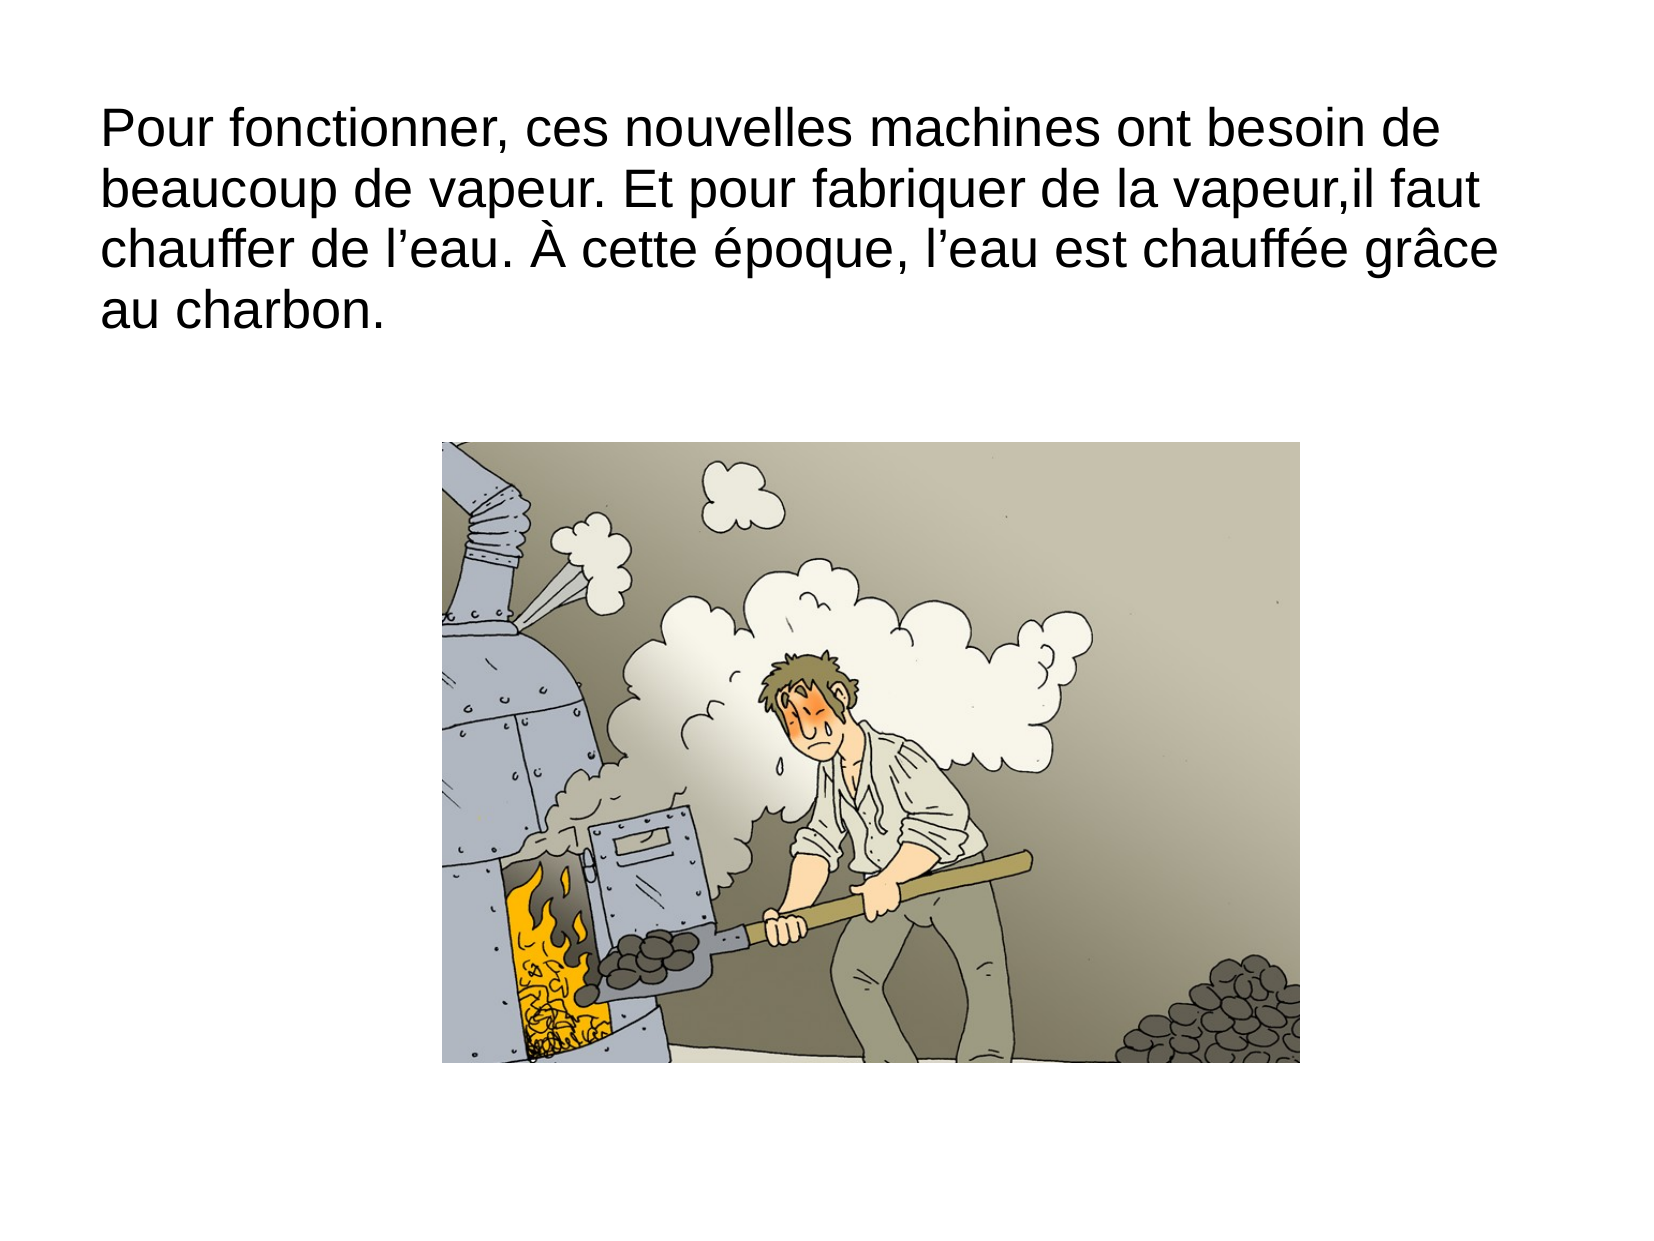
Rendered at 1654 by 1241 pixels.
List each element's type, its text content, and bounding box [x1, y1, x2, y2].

picture [442, 442, 1300, 1063]
text_box Pour fonctionner, ces nouvelles machines ont besoin de beaucoup de vapeur. Et pour fabriquer de la vapeur,il faut chauffer de l’eau. À cette époque, l’eau est chauffée grâce au charbon. [85, 90, 1536, 532]
